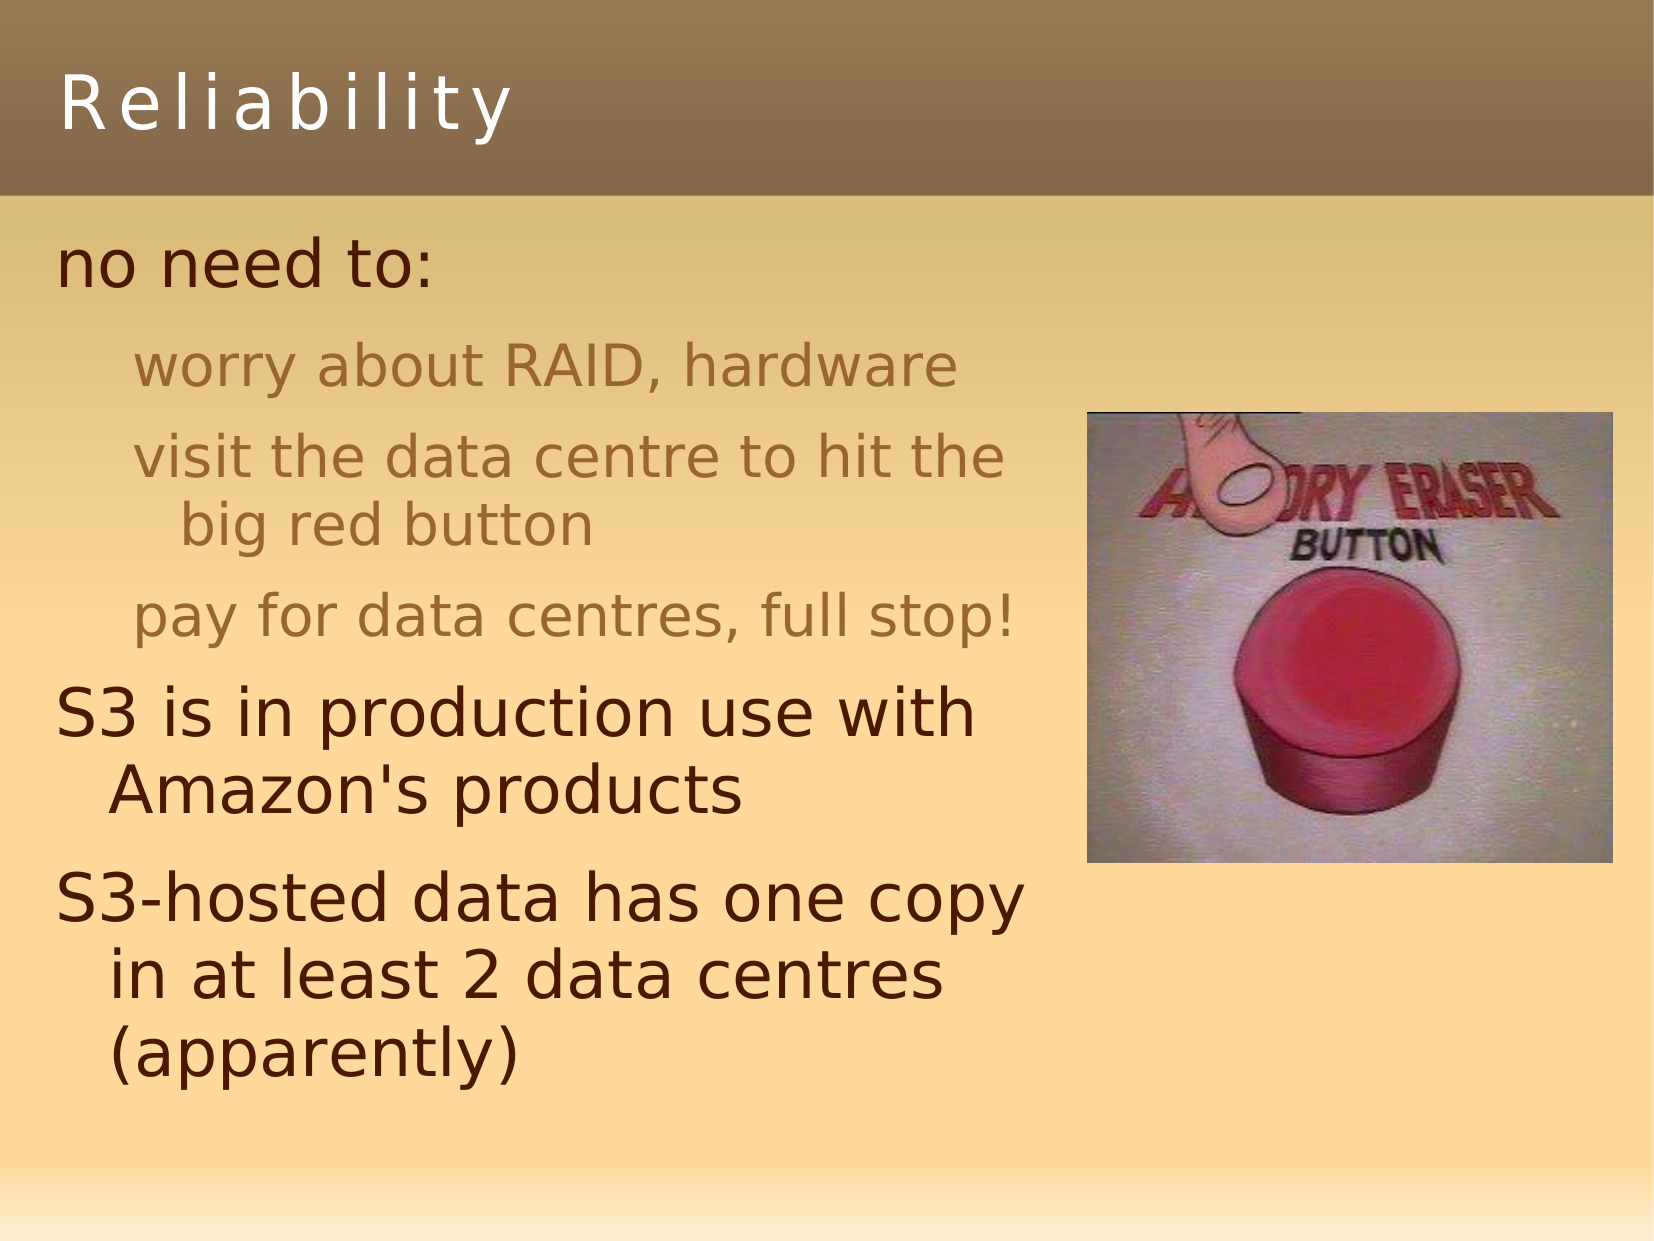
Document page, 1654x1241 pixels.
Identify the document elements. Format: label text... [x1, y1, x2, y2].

list no need to: worry about RAID, hardware visit the data centre to hit the big red button pay for data centres, full stop! S3 is in production use with Amazon's products S3-hosted data has one copy in at least 2 data centres (apparently) [37, 225, 1051, 1201]
title Reliability [59, 29, 1595, 178]
picture [0, 0, 1654, 1241]
